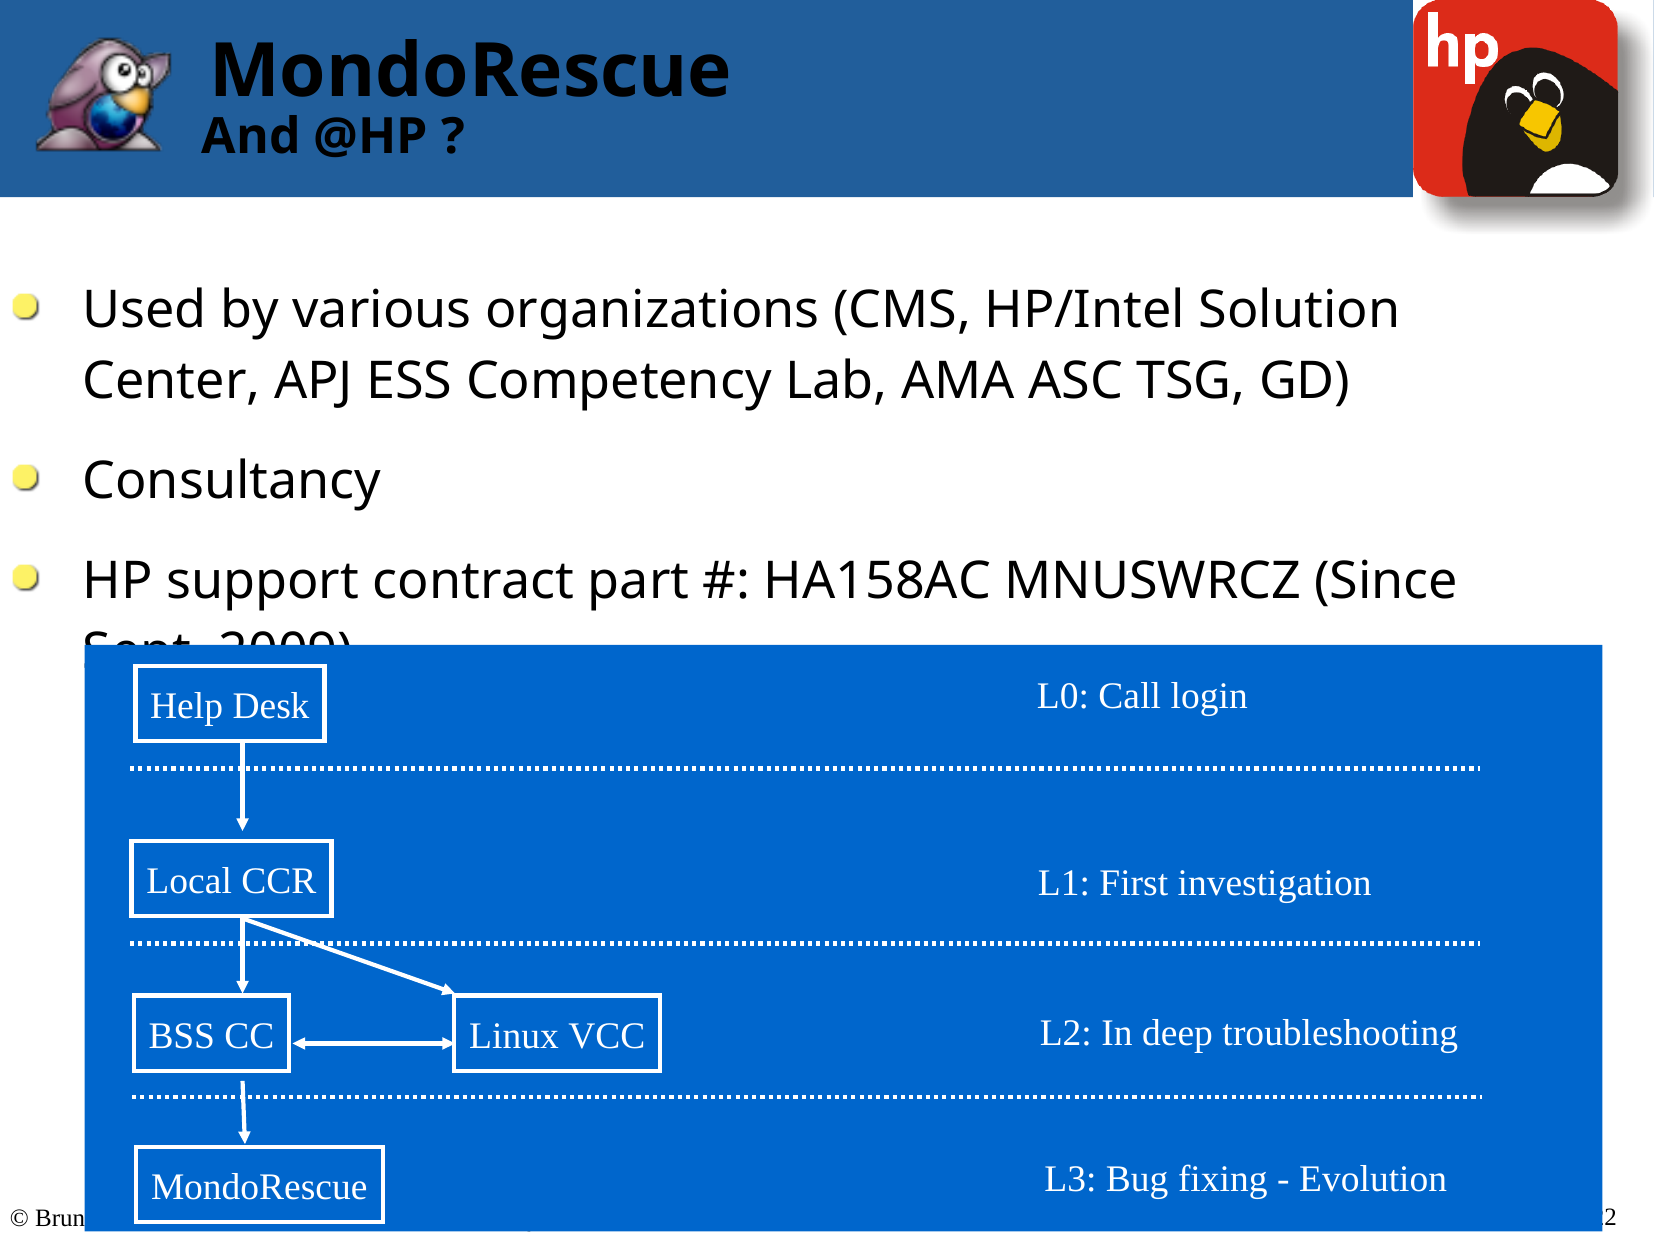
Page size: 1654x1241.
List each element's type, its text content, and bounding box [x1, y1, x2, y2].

title And @HP ? [201, 32, 1191, 241]
text_box [84, 644, 1603, 1232]
picture [1413, 0, 1654, 235]
list Used by various organizations (CMS, HP/Intel Solution Center, APJ ESS Competency Lab, AMA ASC TSG, GD) Consultancy HP support contract part #: HA158AC MNUSWRCZ (Since Sept. 2009) [0, 271, 1591, 1158]
text_box Help Desk [135, 666, 325, 742]
text_box L1: First investigation [867, 843, 1543, 919]
text_box MondoRescue [136, 1146, 383, 1222]
text_box L3: Bug fixing - Evolution [908, 1138, 1584, 1214]
picture [0, 0, 211, 199]
text_box BSS CC [133, 995, 290, 1071]
text_box Local CCR [131, 841, 332, 917]
text_box Linux VCC [454, 995, 661, 1071]
text_box L0: Call login [805, 655, 1481, 731]
text_box L2: In deep troubleshooting [911, 993, 1587, 1069]
